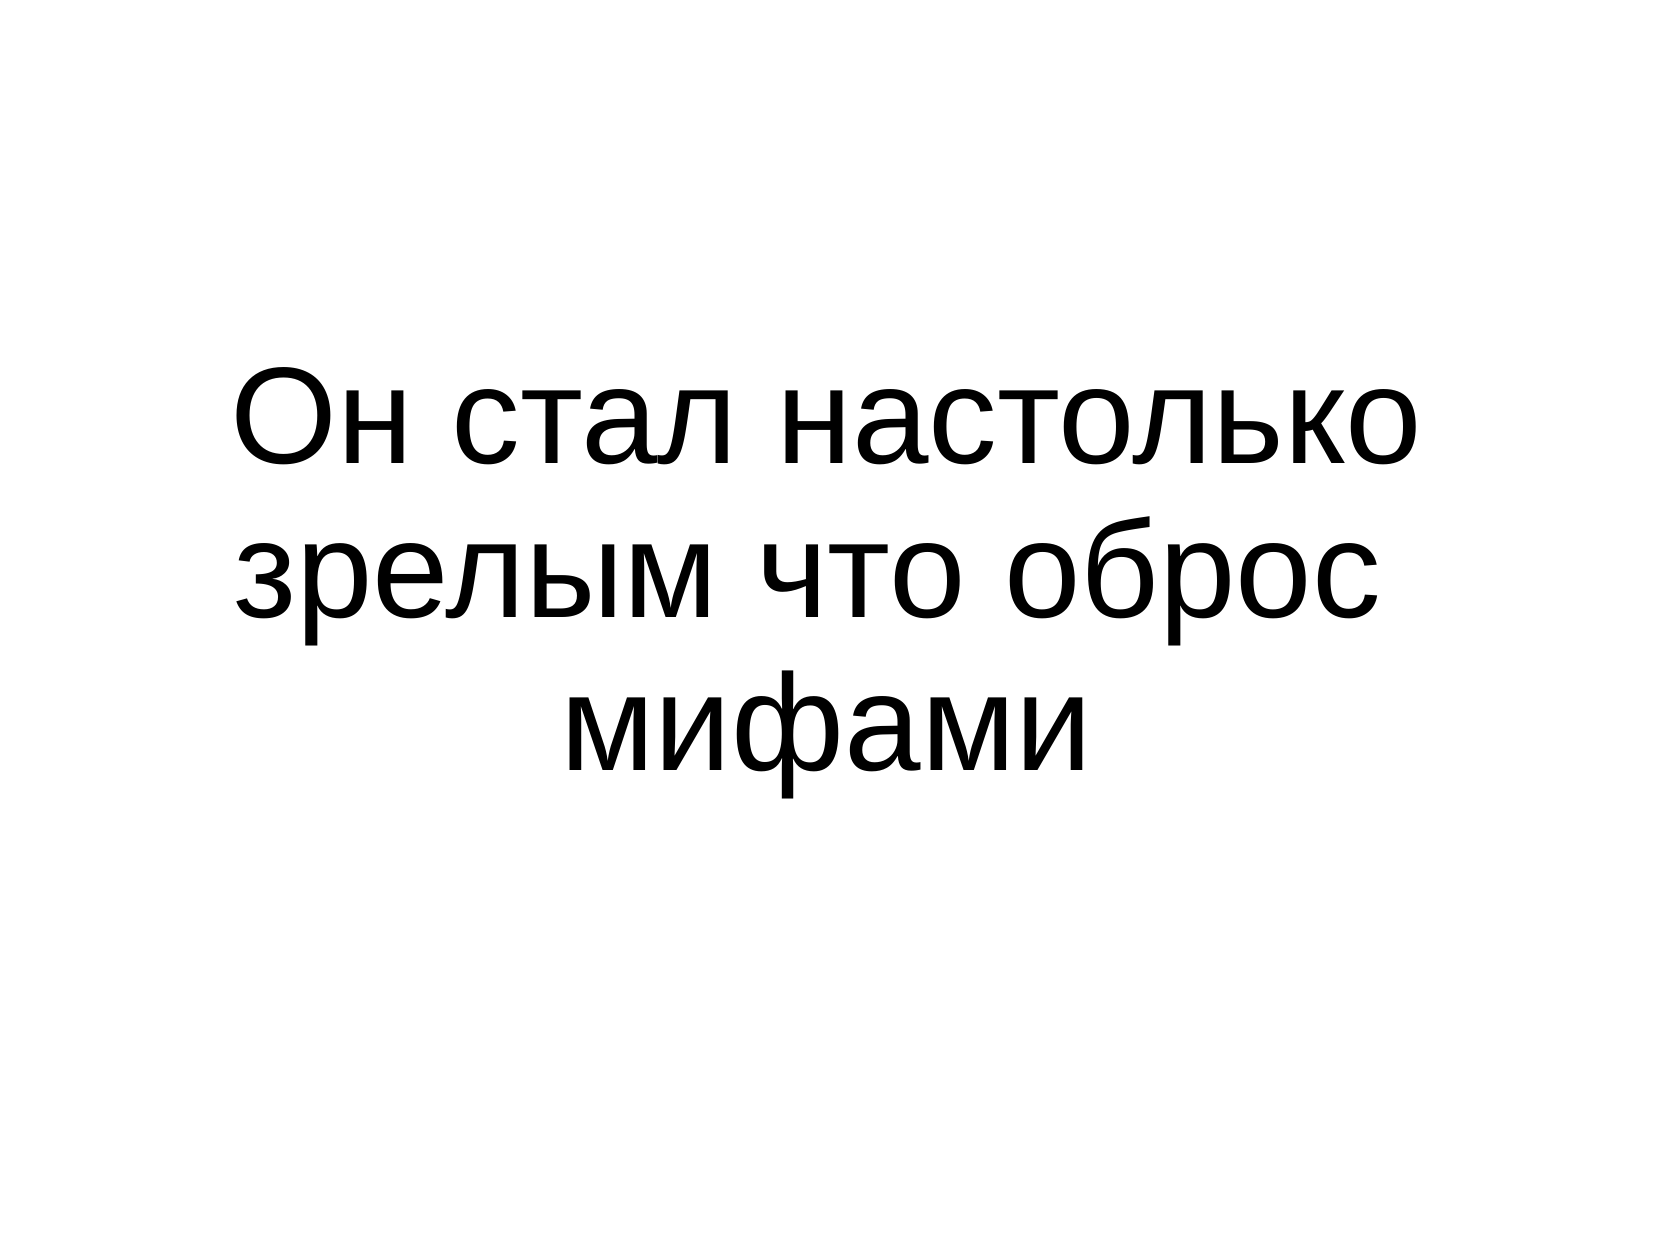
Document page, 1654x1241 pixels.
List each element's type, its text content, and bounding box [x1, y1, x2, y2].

subtitle Он стал настолько зрелым что оброс мифами [82, 37, 1571, 1102]
